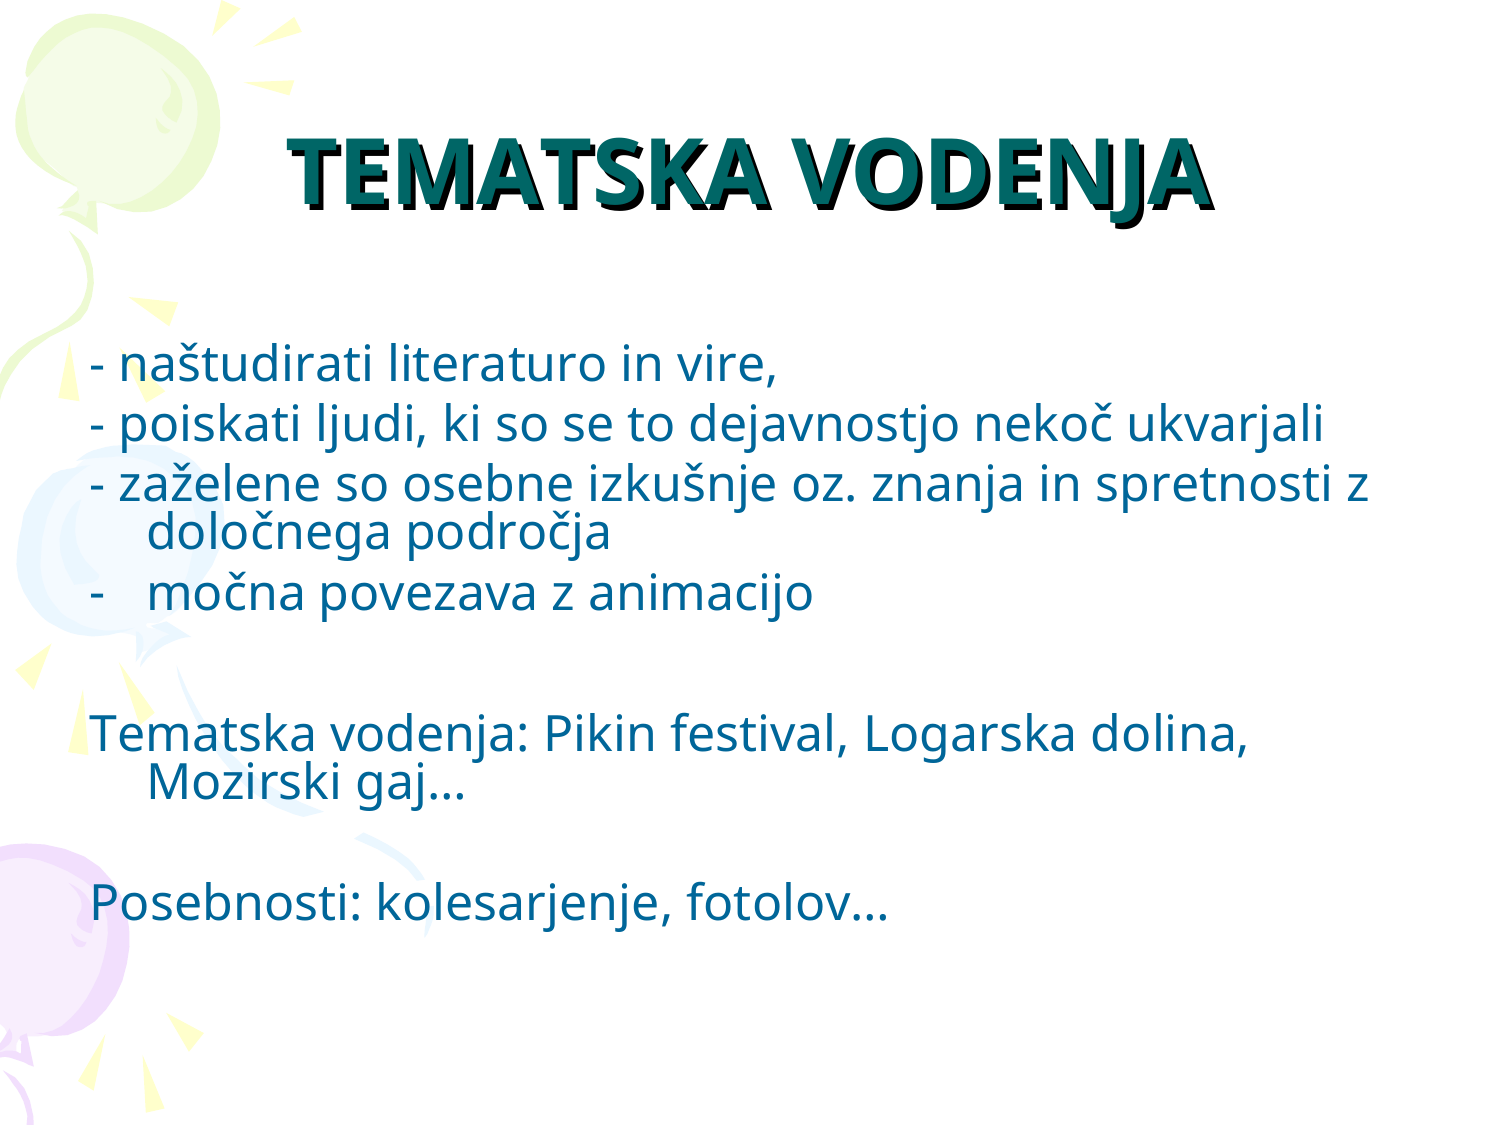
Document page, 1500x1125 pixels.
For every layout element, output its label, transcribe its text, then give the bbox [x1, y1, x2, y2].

list - naštudirati literaturo in vire, - poiskati ljudi, ki so se to dejavnostjo nekoč ukvarjali - zaželene so osebne izkušnje oz. znanja in spretnosti z določnega področja močna povezava z animacijo Tematska vodenja: Pikin festival, Logarska dolina, Mozirski gaj… Posebnosti: kolesarjenje, fotolov… [75, 262, 1426, 994]
title TEMATSKA VODENJA [72, 16, 1426, 233]
